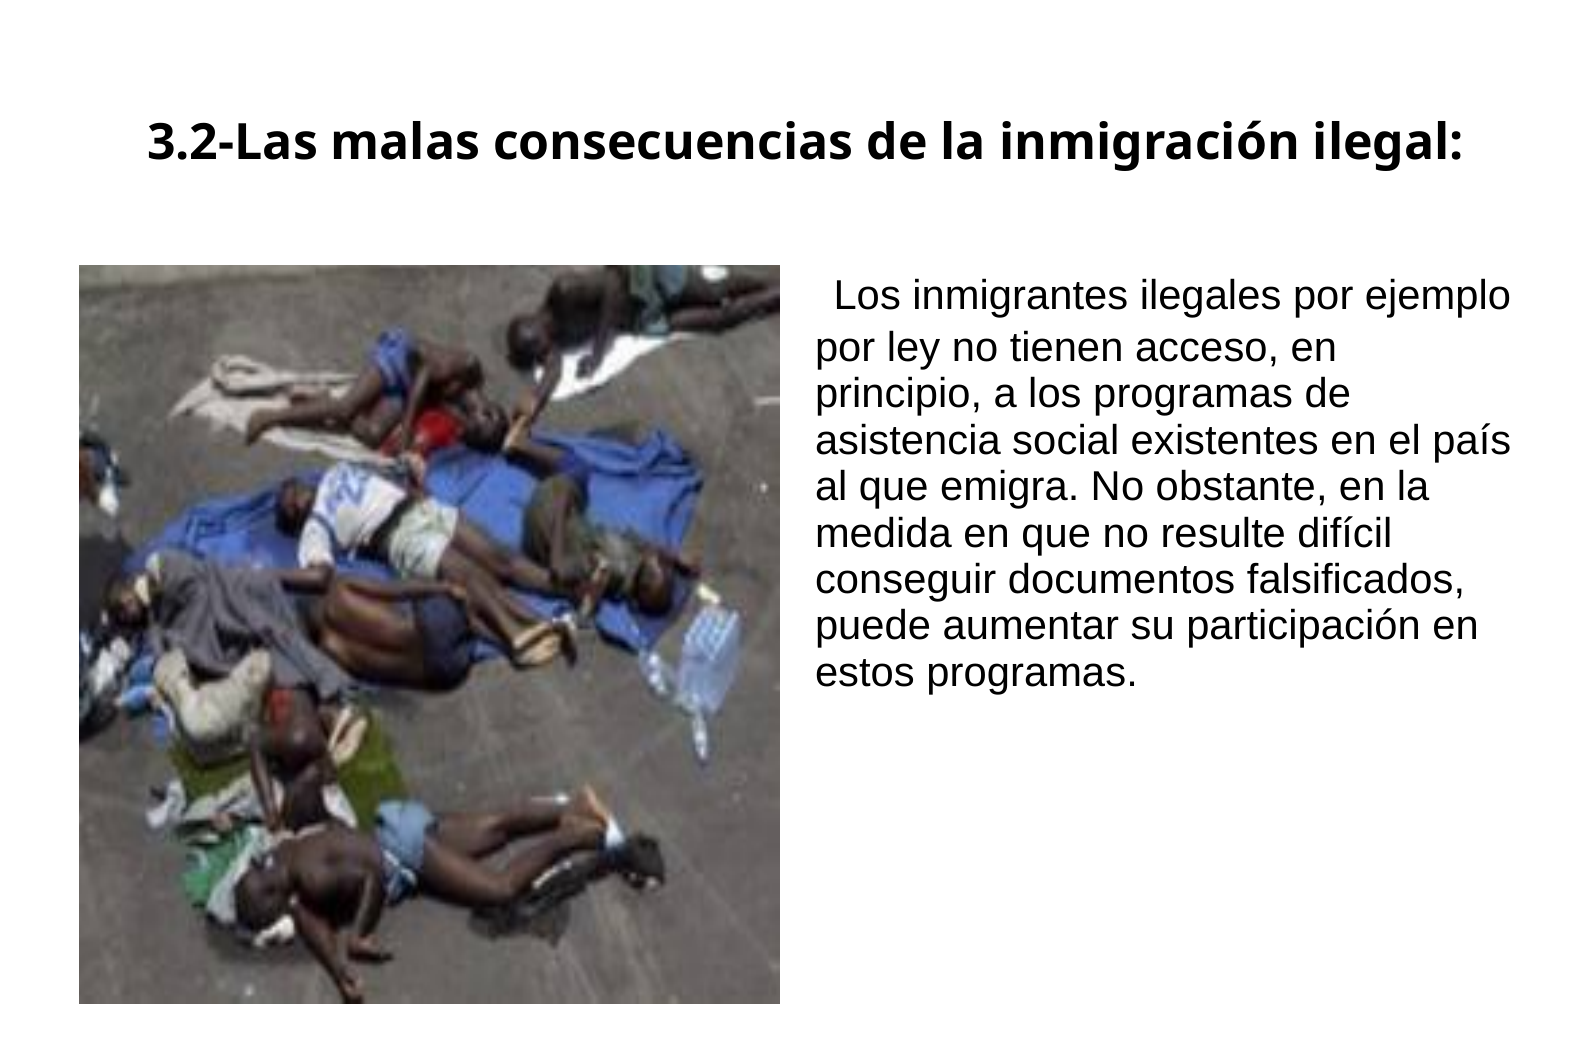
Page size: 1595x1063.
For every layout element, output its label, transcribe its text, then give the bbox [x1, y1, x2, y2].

picture [79, 265, 780, 1004]
list Los inmigrantes ilegales por ejemplo por ley no tienen acceso, en principio, a los programas de asistencia social existentes en el país al que emigra. No obstante, en la medida en que no resulte difícil conseguir documentos falsificados, puede aumentar su participación en estos programas. [814, 248, 1516, 951]
title 3.2-Las malas consecuencias de la inmigración ilegal: [88, 59, 1524, 222]
